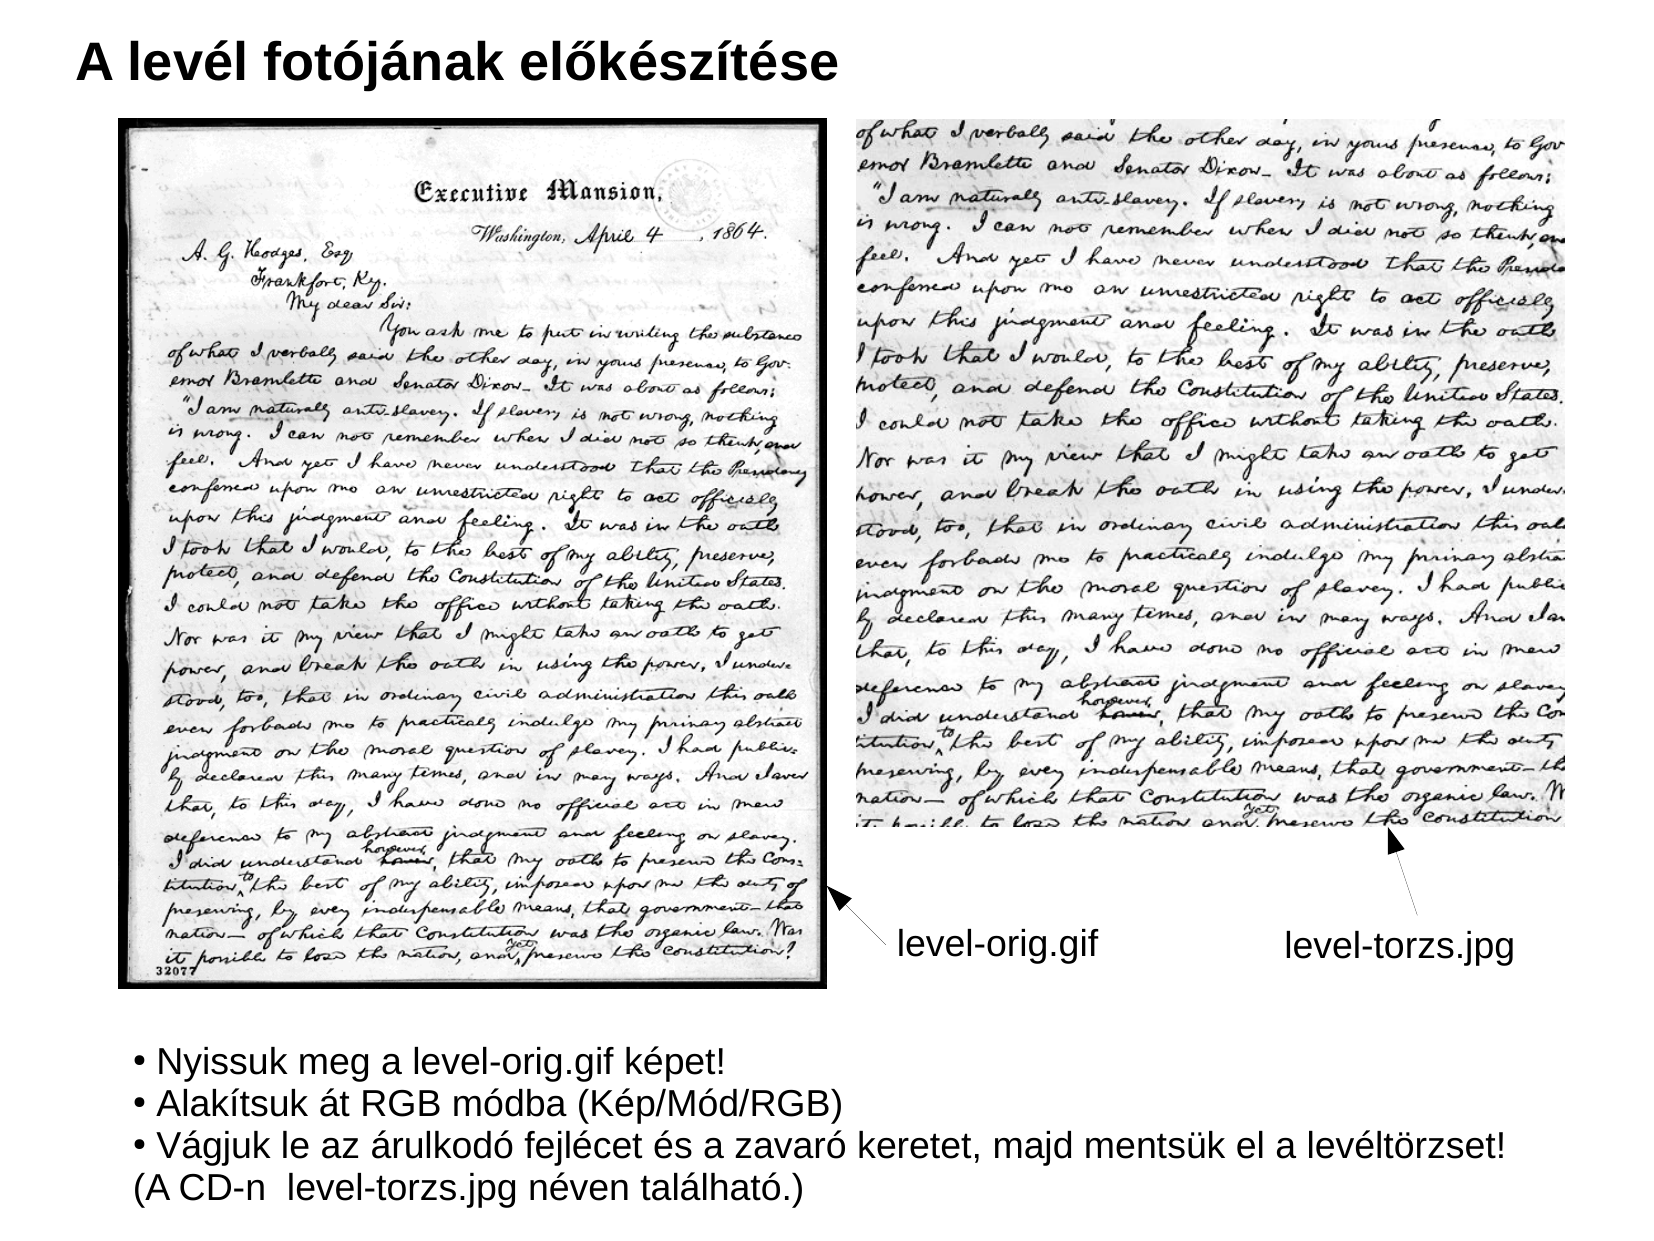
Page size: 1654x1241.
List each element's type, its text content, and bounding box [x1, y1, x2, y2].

text_box level-orig.gif [882, 915, 1114, 973]
text_box Nyissuk meg a level-orig.gif képet! Alakítsuk át RGB módba (Kép/Mód/RGB) Vágjuk le az árulkodó fejlécet és a zavaró keretet, majd mentsük el a levéltörzset! (A CD-n level-torzs.jpg néven található.) [118, 1033, 1522, 1217]
text_box level-torzs.jpg [1269, 917, 1531, 975]
text_box A levél fotójának előkészítése [60, 24, 1278, 102]
picture [118, 118, 827, 989]
picture [856, 119, 1565, 827]
